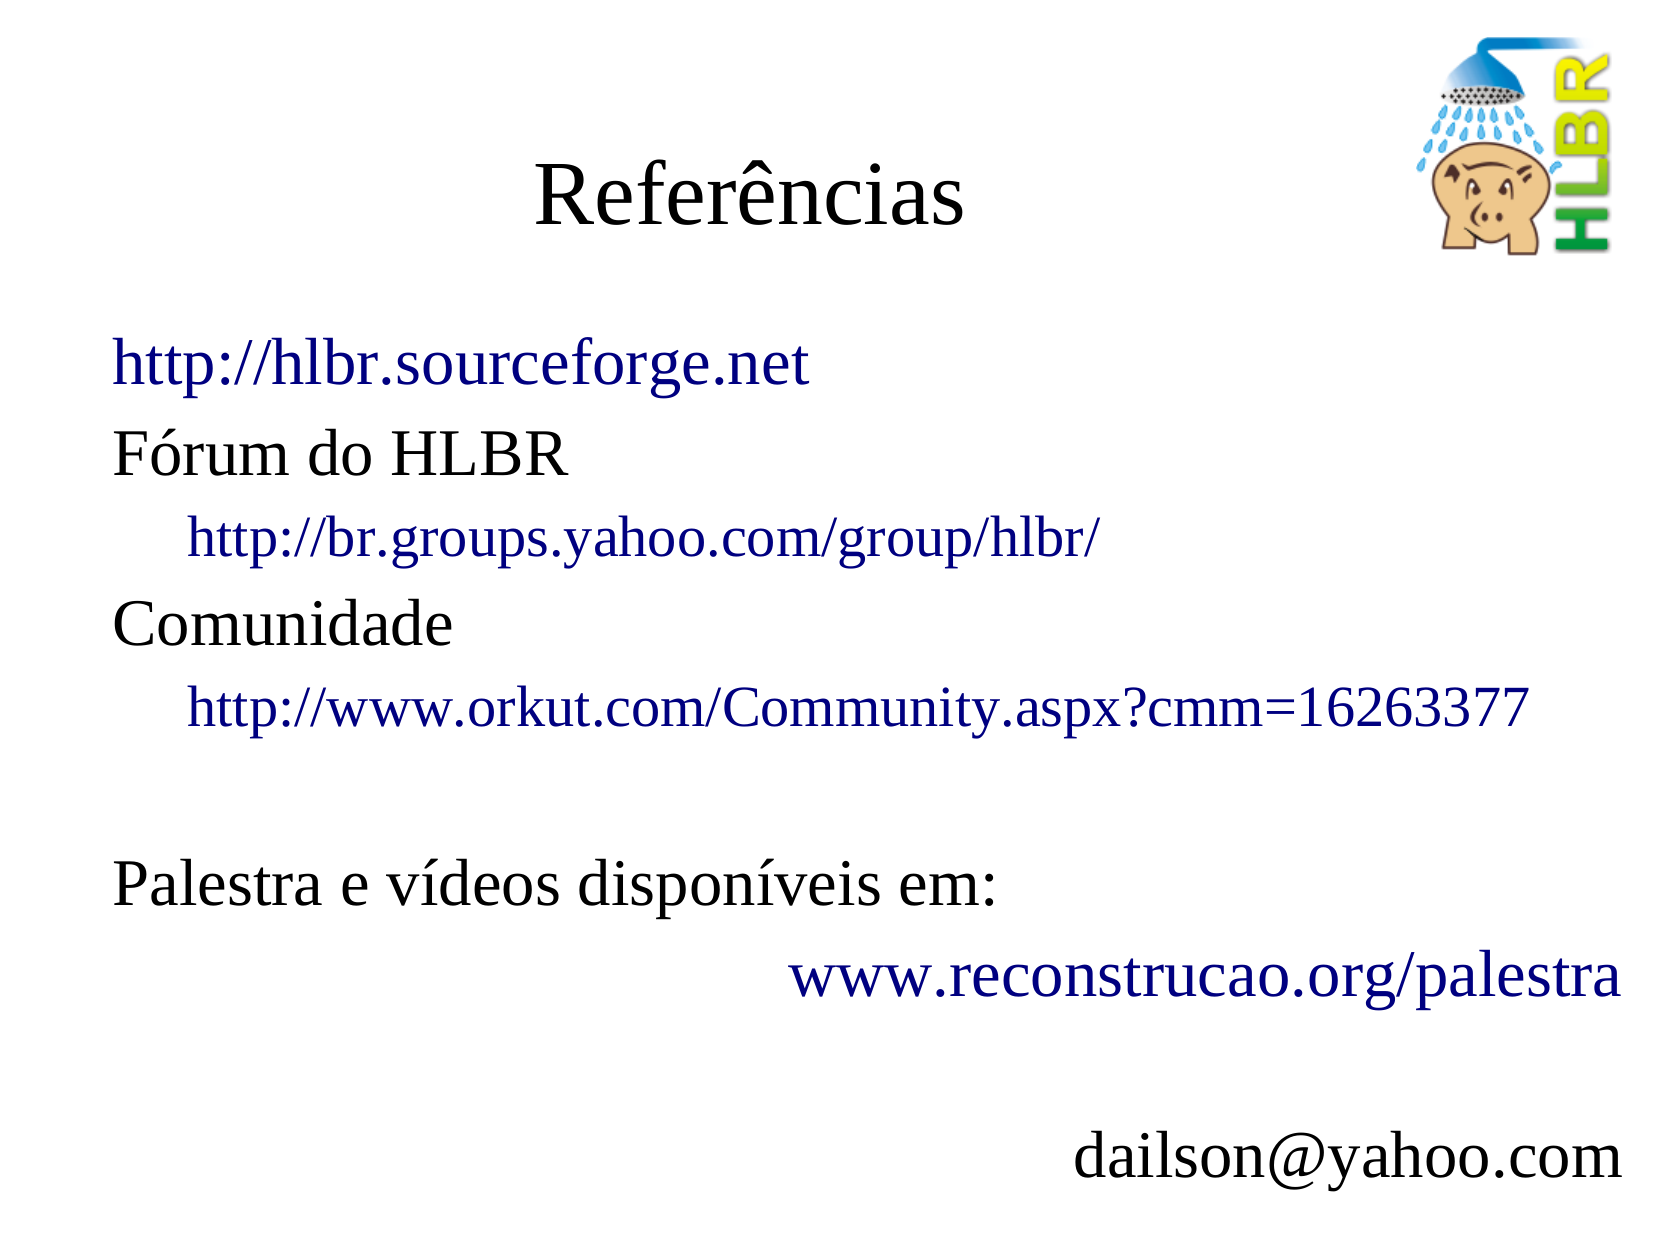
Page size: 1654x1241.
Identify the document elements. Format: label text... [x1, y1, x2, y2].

list http://hlbr.sourceforge.net Fórum do HLBR http://br.groups.yahoo.com/group/hlbr/ Comunidade http://www.orkut.com/Community.aspx?cmm=16263377 Palestra e vídeos disponíveis em: www.reconstrucao.org/palestra dailson@yahoo.com [112, 324, 1625, 1193]
title Referências [112, 76, 1388, 312]
picture [1416, 37, 1612, 260]
